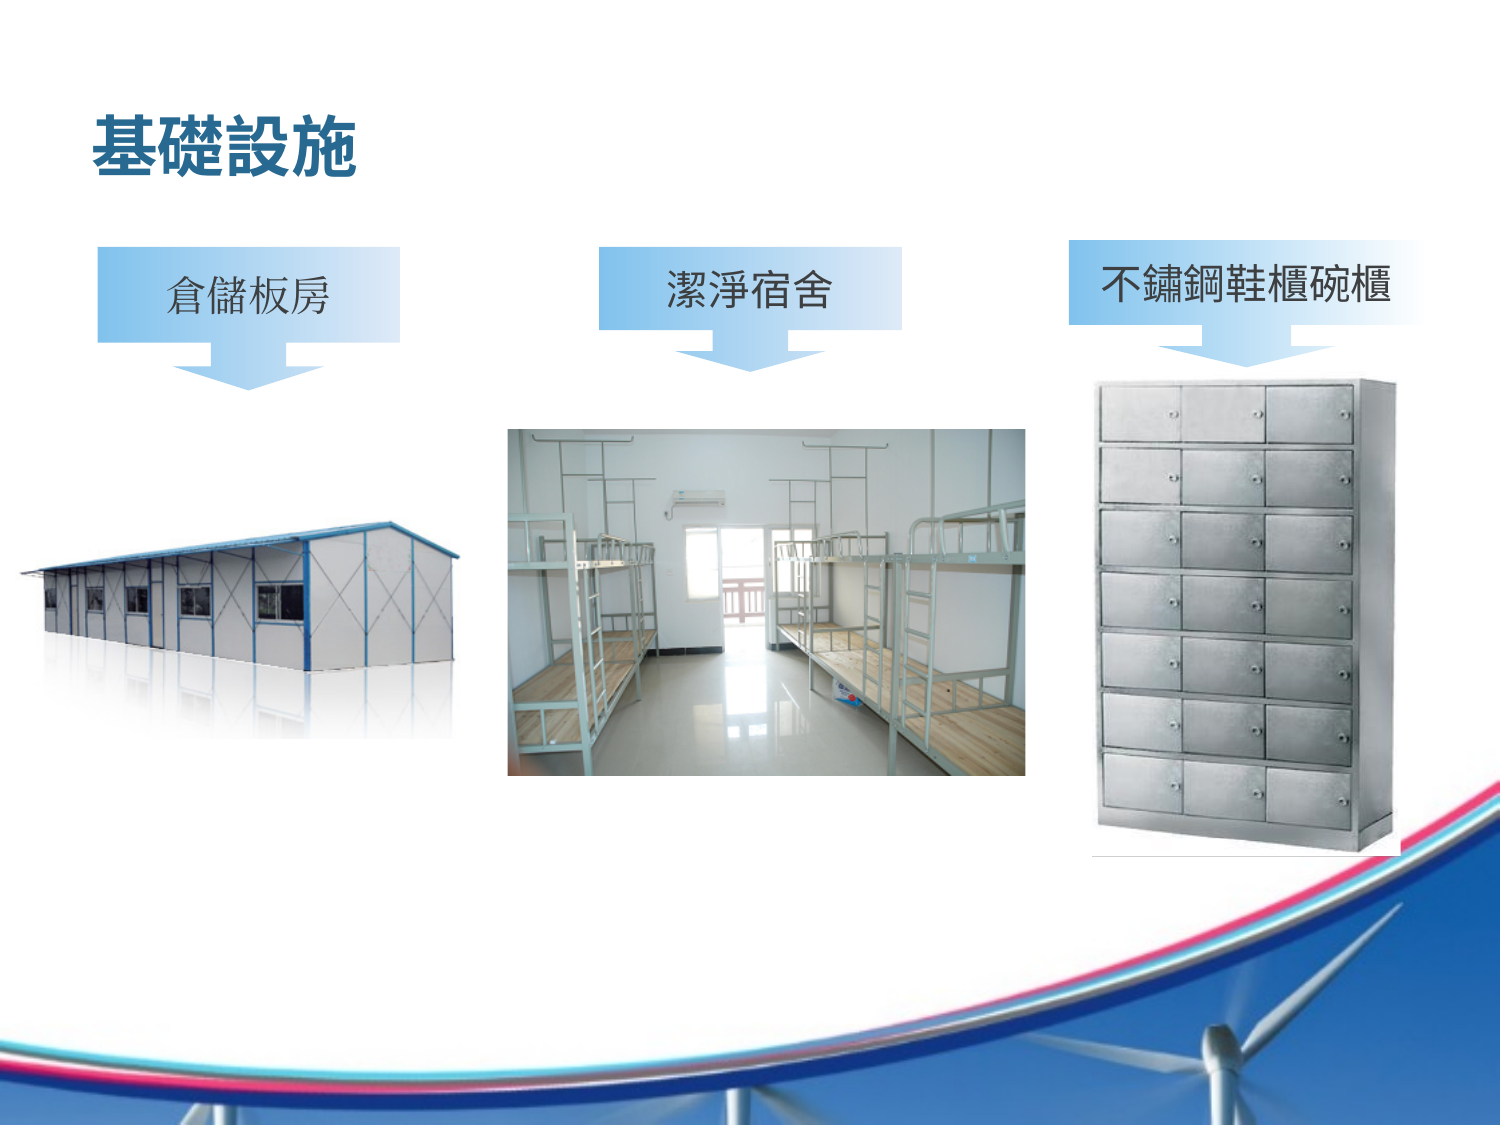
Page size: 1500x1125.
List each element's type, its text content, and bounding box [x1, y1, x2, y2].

picture [0, 0, 1500, 1125]
title 基礎設施 [76, 35, 1425, 146]
text_box 潔淨宿舍 [599, 246, 902, 372]
text_box 倉儲板房 [97, 246, 400, 391]
text_box 不鏽鋼鞋櫃碗櫃 [1068, 240, 1425, 368]
